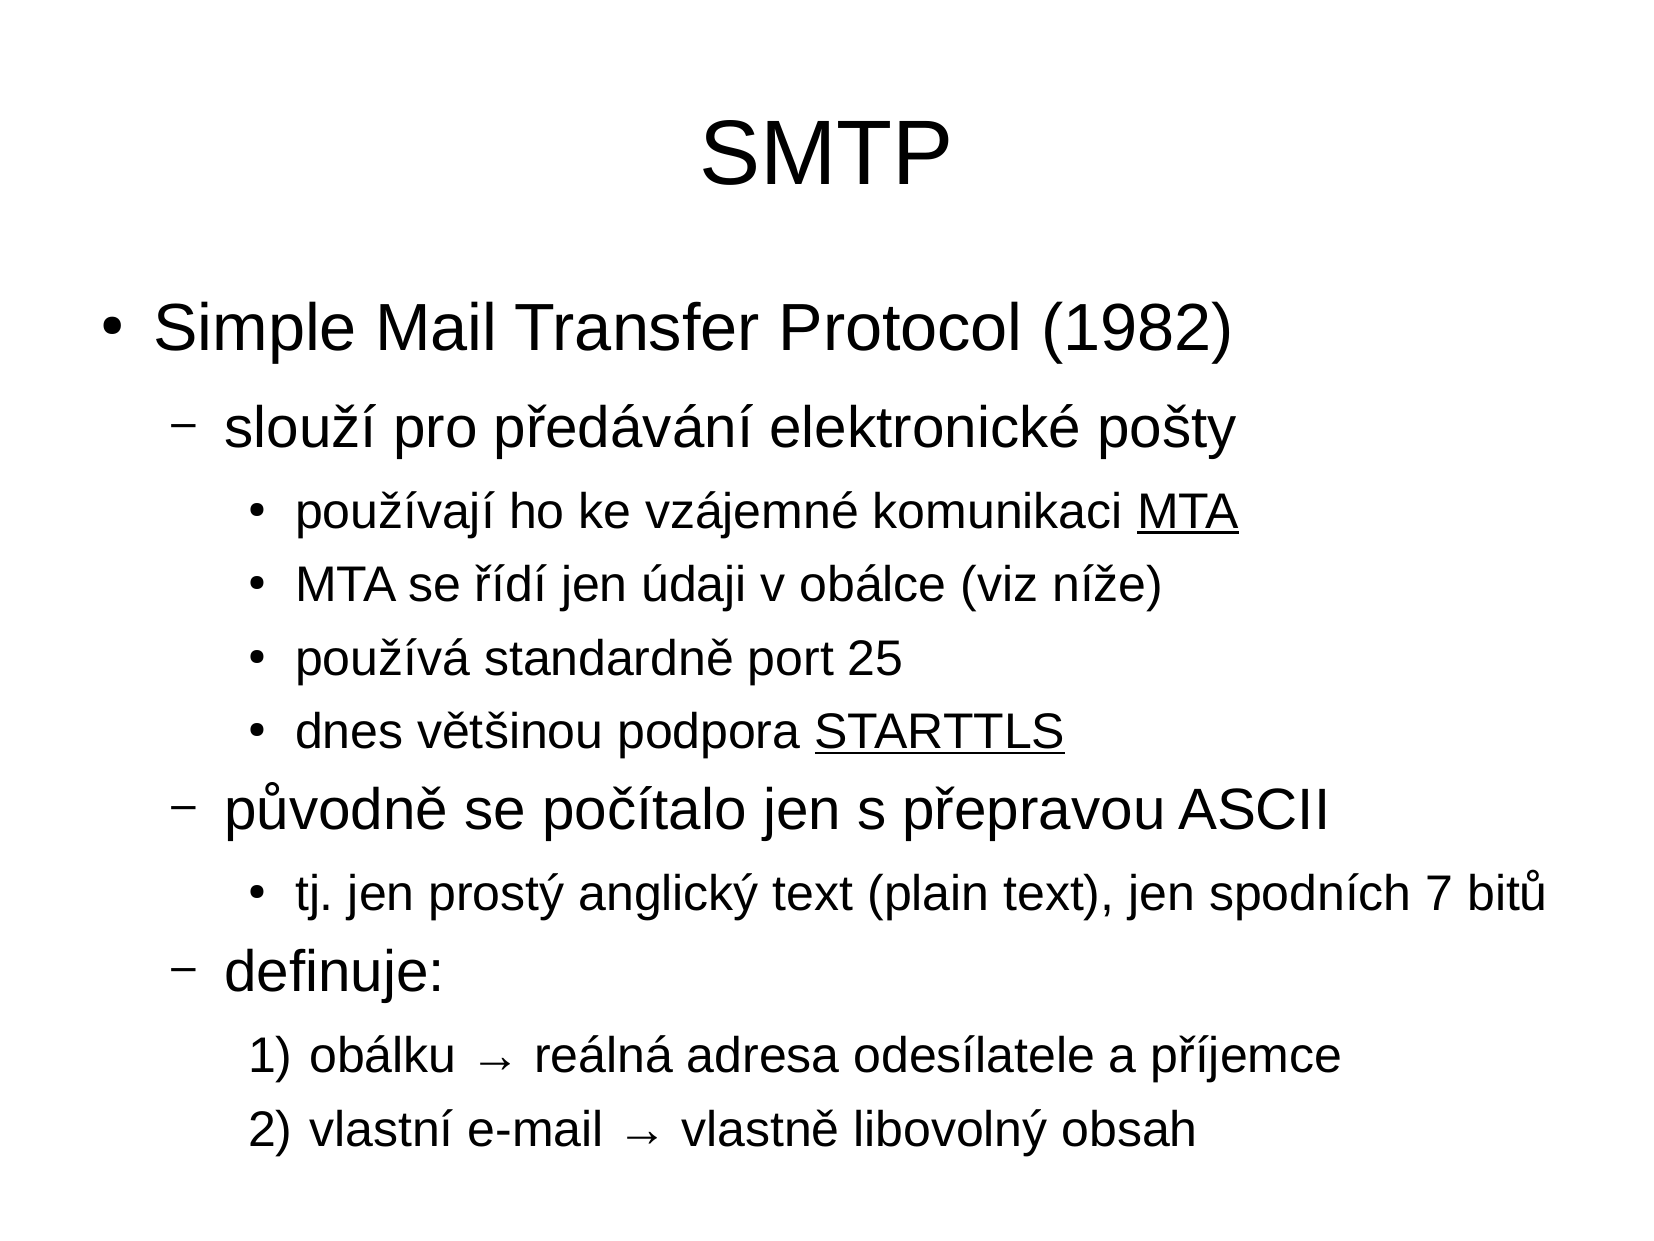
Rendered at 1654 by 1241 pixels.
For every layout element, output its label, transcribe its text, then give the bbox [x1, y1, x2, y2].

title SMTP [82, 56, 1571, 250]
list Simple Mail Transfer Protocol (1982) slouží pro předávání elektronické pošty používají ho ke vzájemné komunikaci MTA MTA se řídí jen údaji v obálce (viz níže) používá standardně port 25 dnes většinou podpora STARTTLS původně se počítalo jen s přepravou ASCII tj. jen prostý anglický text (plain text), jen spodních 7 bitů definuje: obálku → reálná adresa odesílatele a příjemce vlastní e-mail → vlastně libovolný obsah [82, 290, 1571, 1158]
